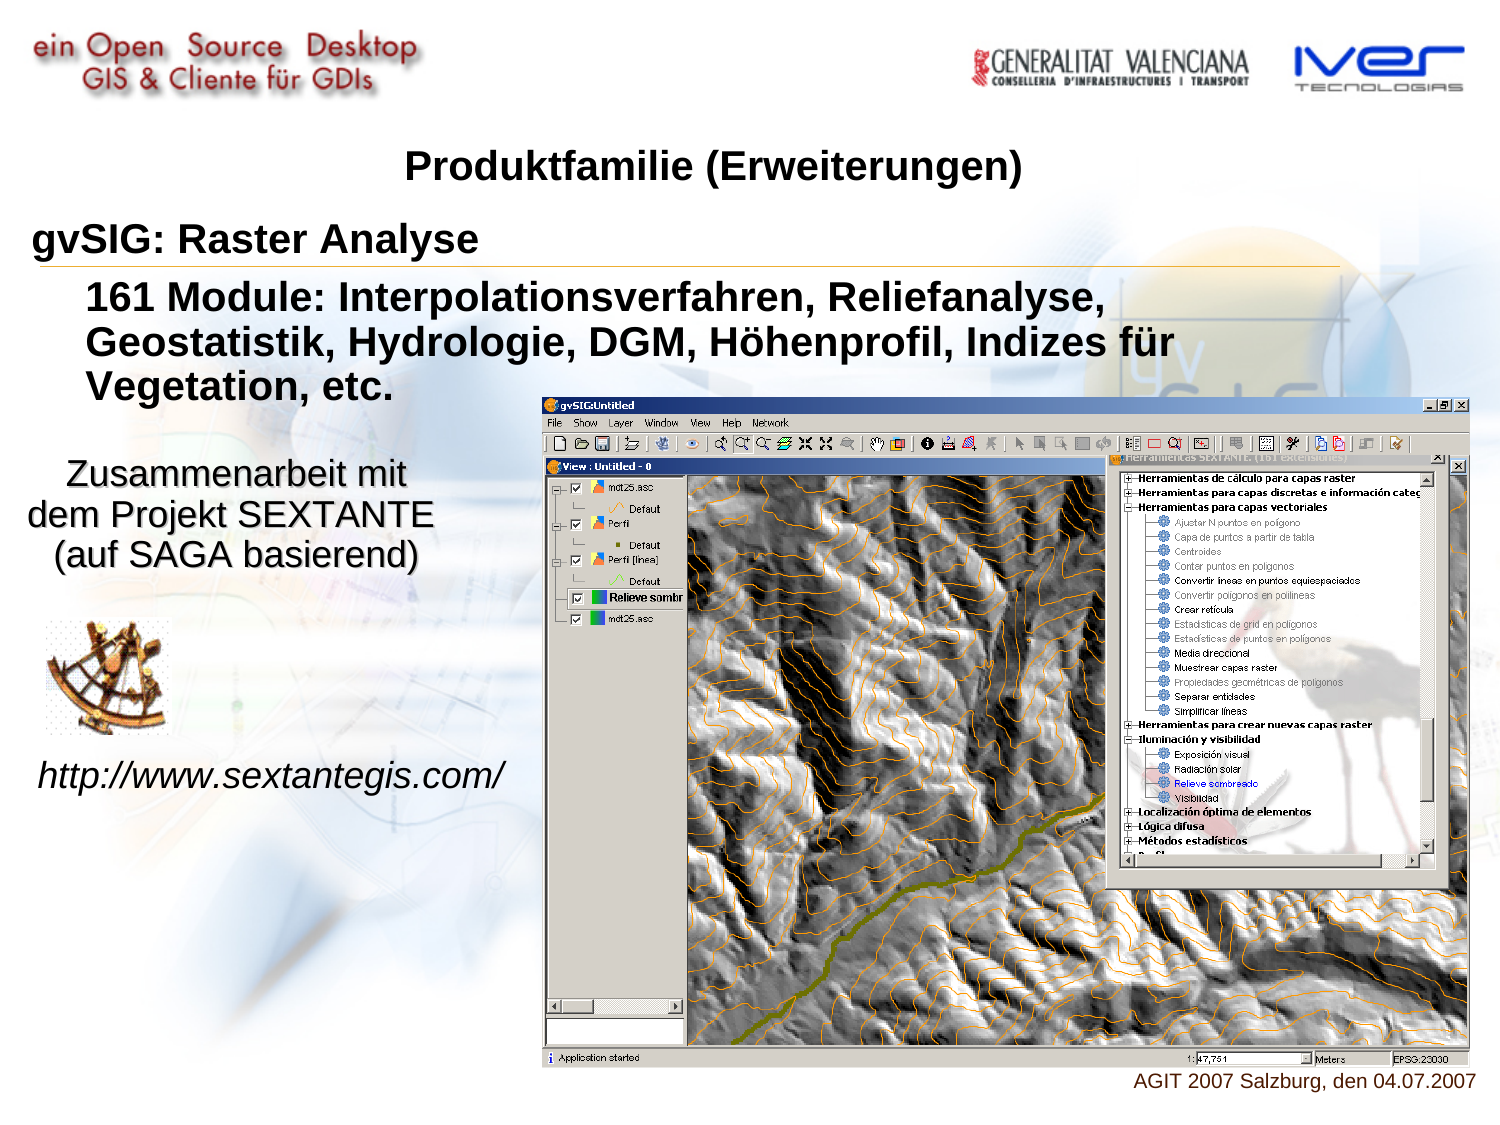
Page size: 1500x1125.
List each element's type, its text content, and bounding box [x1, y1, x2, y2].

text_box 161 Module: Interpolationsverfahren, Reliefanalyse, Geostatistik, Hydrologie, DGM, Höhenprofil, Indizes für Vegetation, etc. [70, 268, 1272, 431]
text_box http://www.sextantegis.com/ [37, 756, 526, 799]
text_box Zusammenarbeit mit dem Projekt SEXTANTE (auf SAGA basierend) [27, 454, 446, 578]
text_box Produktfamilie (Erweiterungen) [0, 137, 1429, 203]
text_box gvSIG: Raster Analyse [16, 210, 1400, 274]
text_box AGIT 2007 Salzburg, den 04.07.2007 [1133, 1070, 1478, 1094]
picture [0, 5, 1500, 1125]
